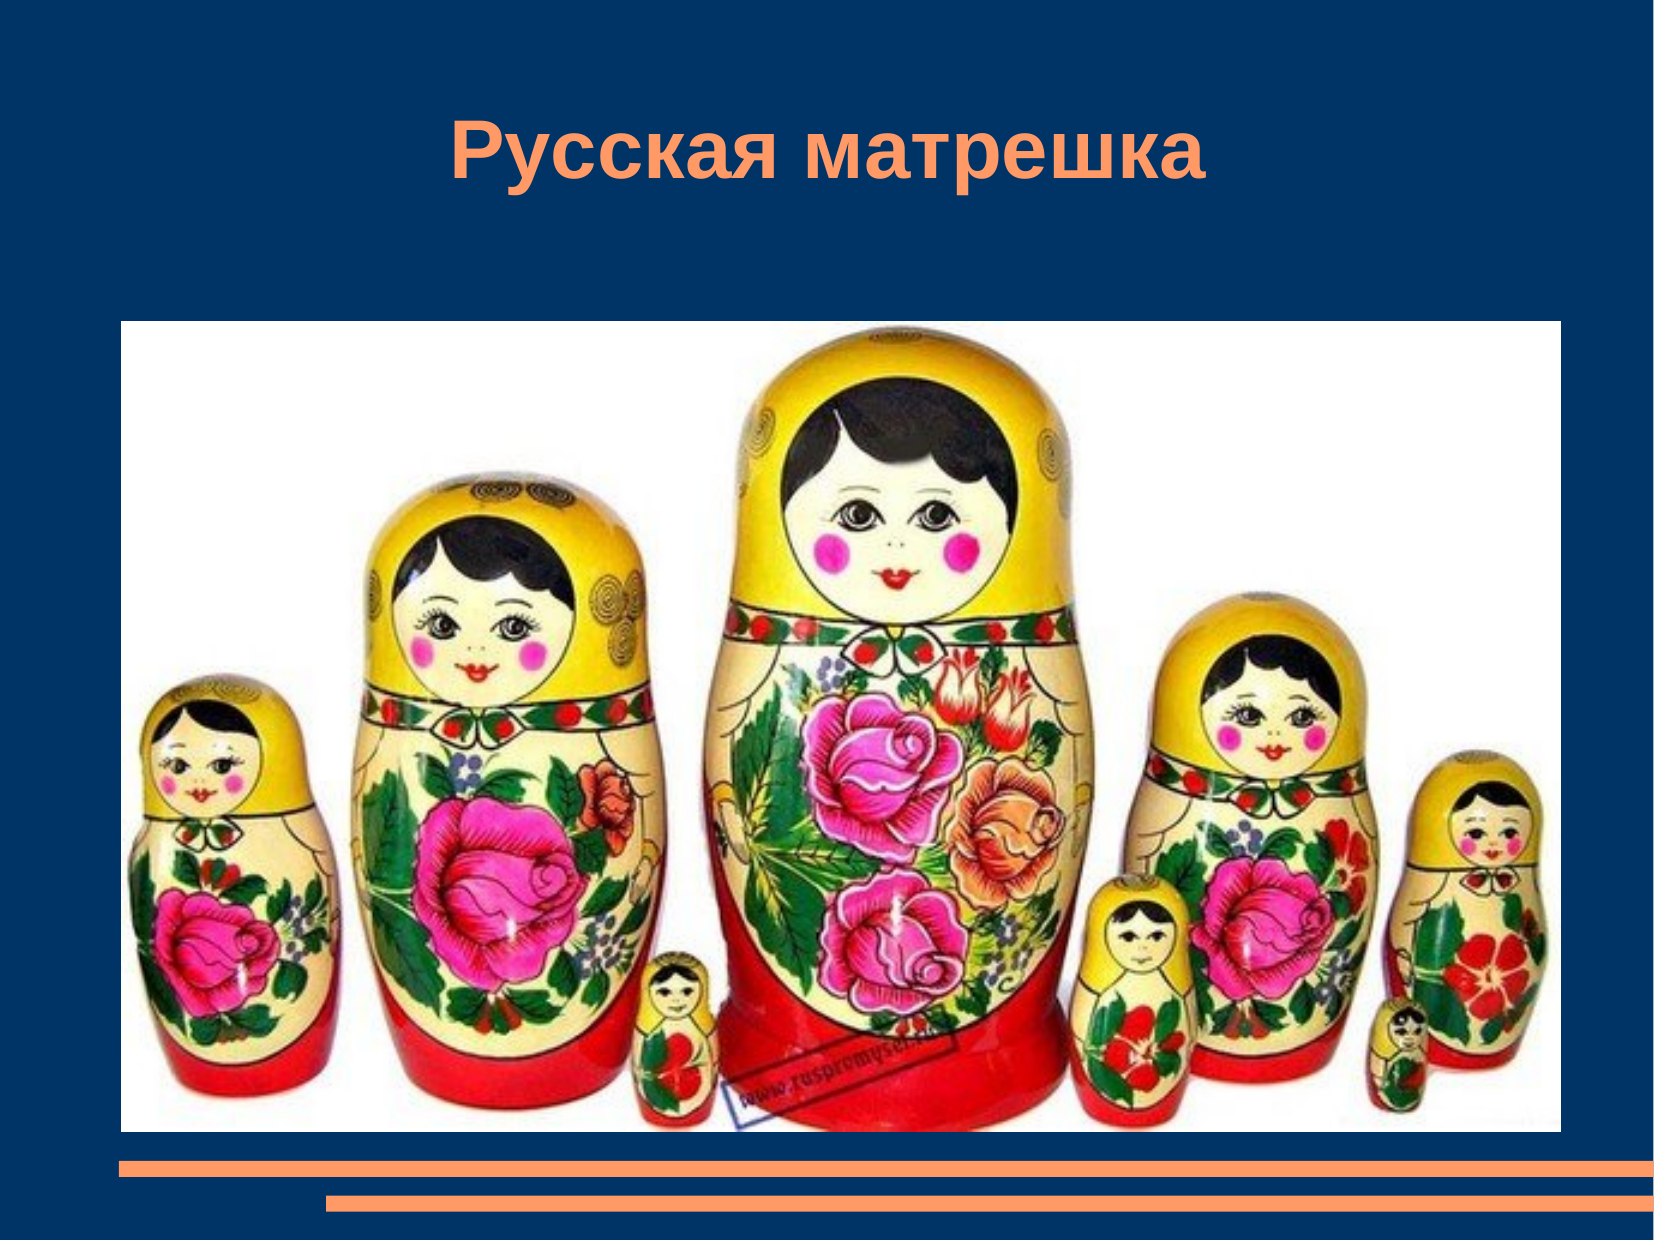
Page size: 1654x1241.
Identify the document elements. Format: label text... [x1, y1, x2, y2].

picture [121, 321, 1561, 1132]
title Русская матрешка [121, 46, 1534, 254]
